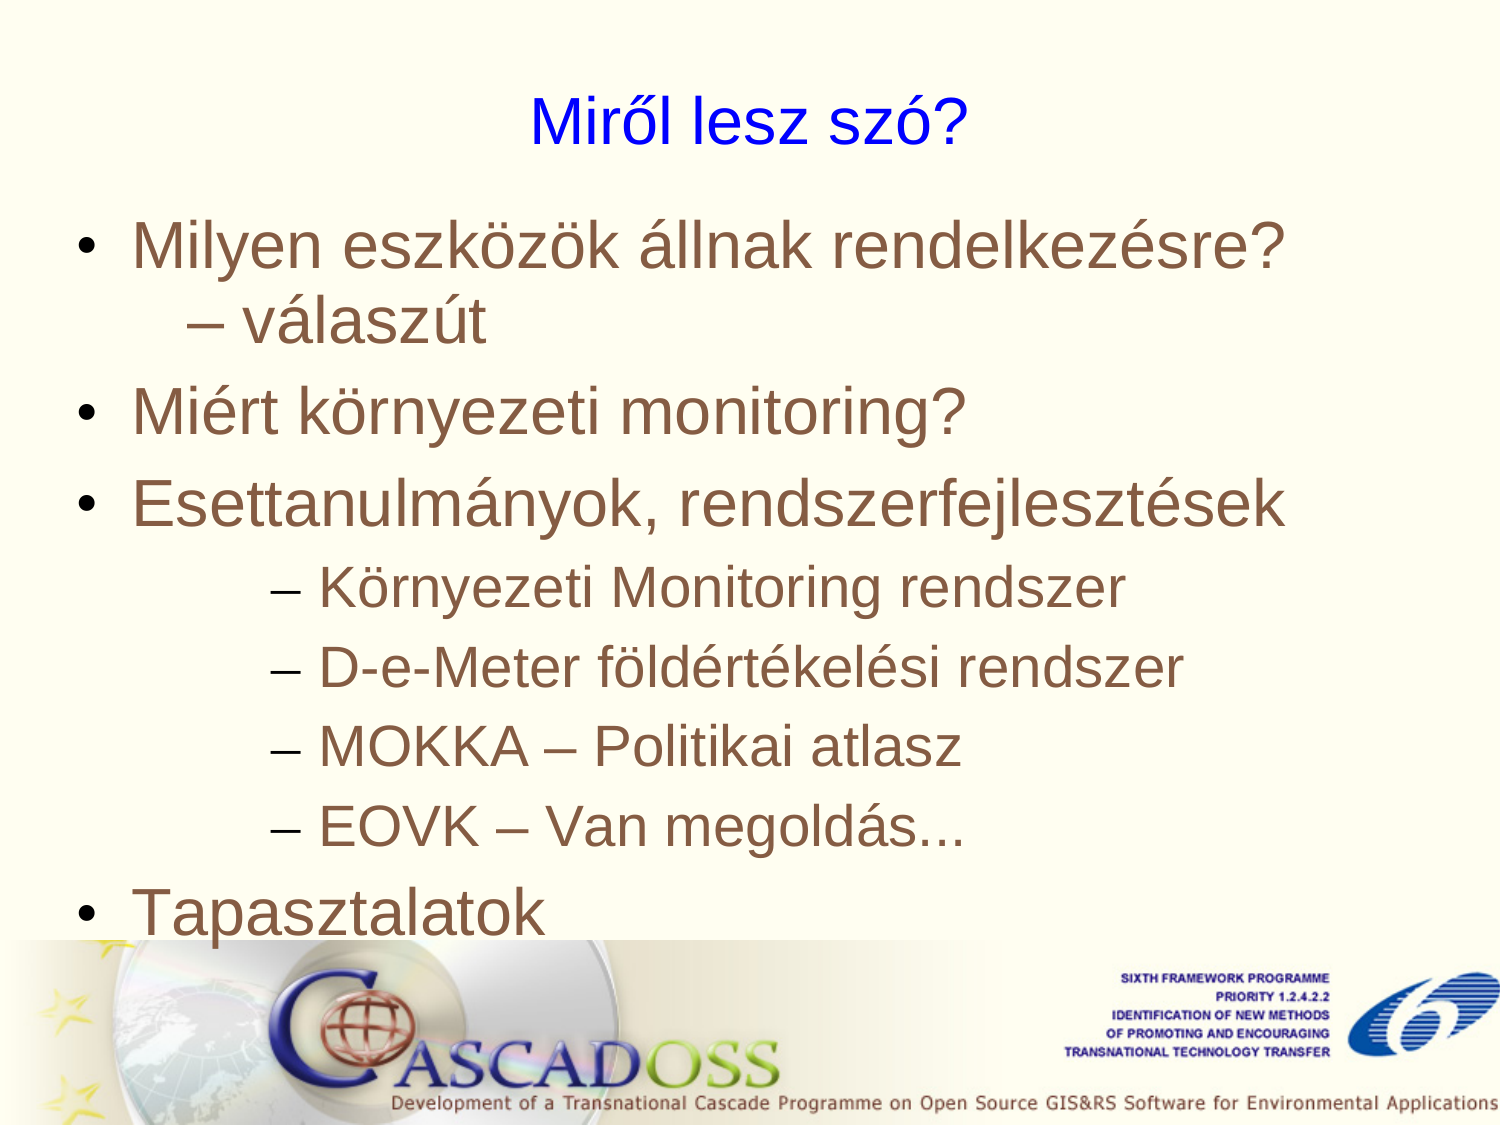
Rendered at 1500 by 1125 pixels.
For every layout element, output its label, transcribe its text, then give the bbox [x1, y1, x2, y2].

title Miről lesz szó? [75, 28, 1425, 207]
list Milyen eszközök állnak rendelkezésre? – válaszút Miért környezeti monitoring? Esettanulmányok, rendszerfejlesztések Környezeti Monitoring rendszer D-e-Meter földértékelési rendszer MOKKA – Politikai atlasz EOVK – Van megoldás... Tapasztalatok [75, 207, 1425, 949]
picture [0, 940, 1500, 1125]
